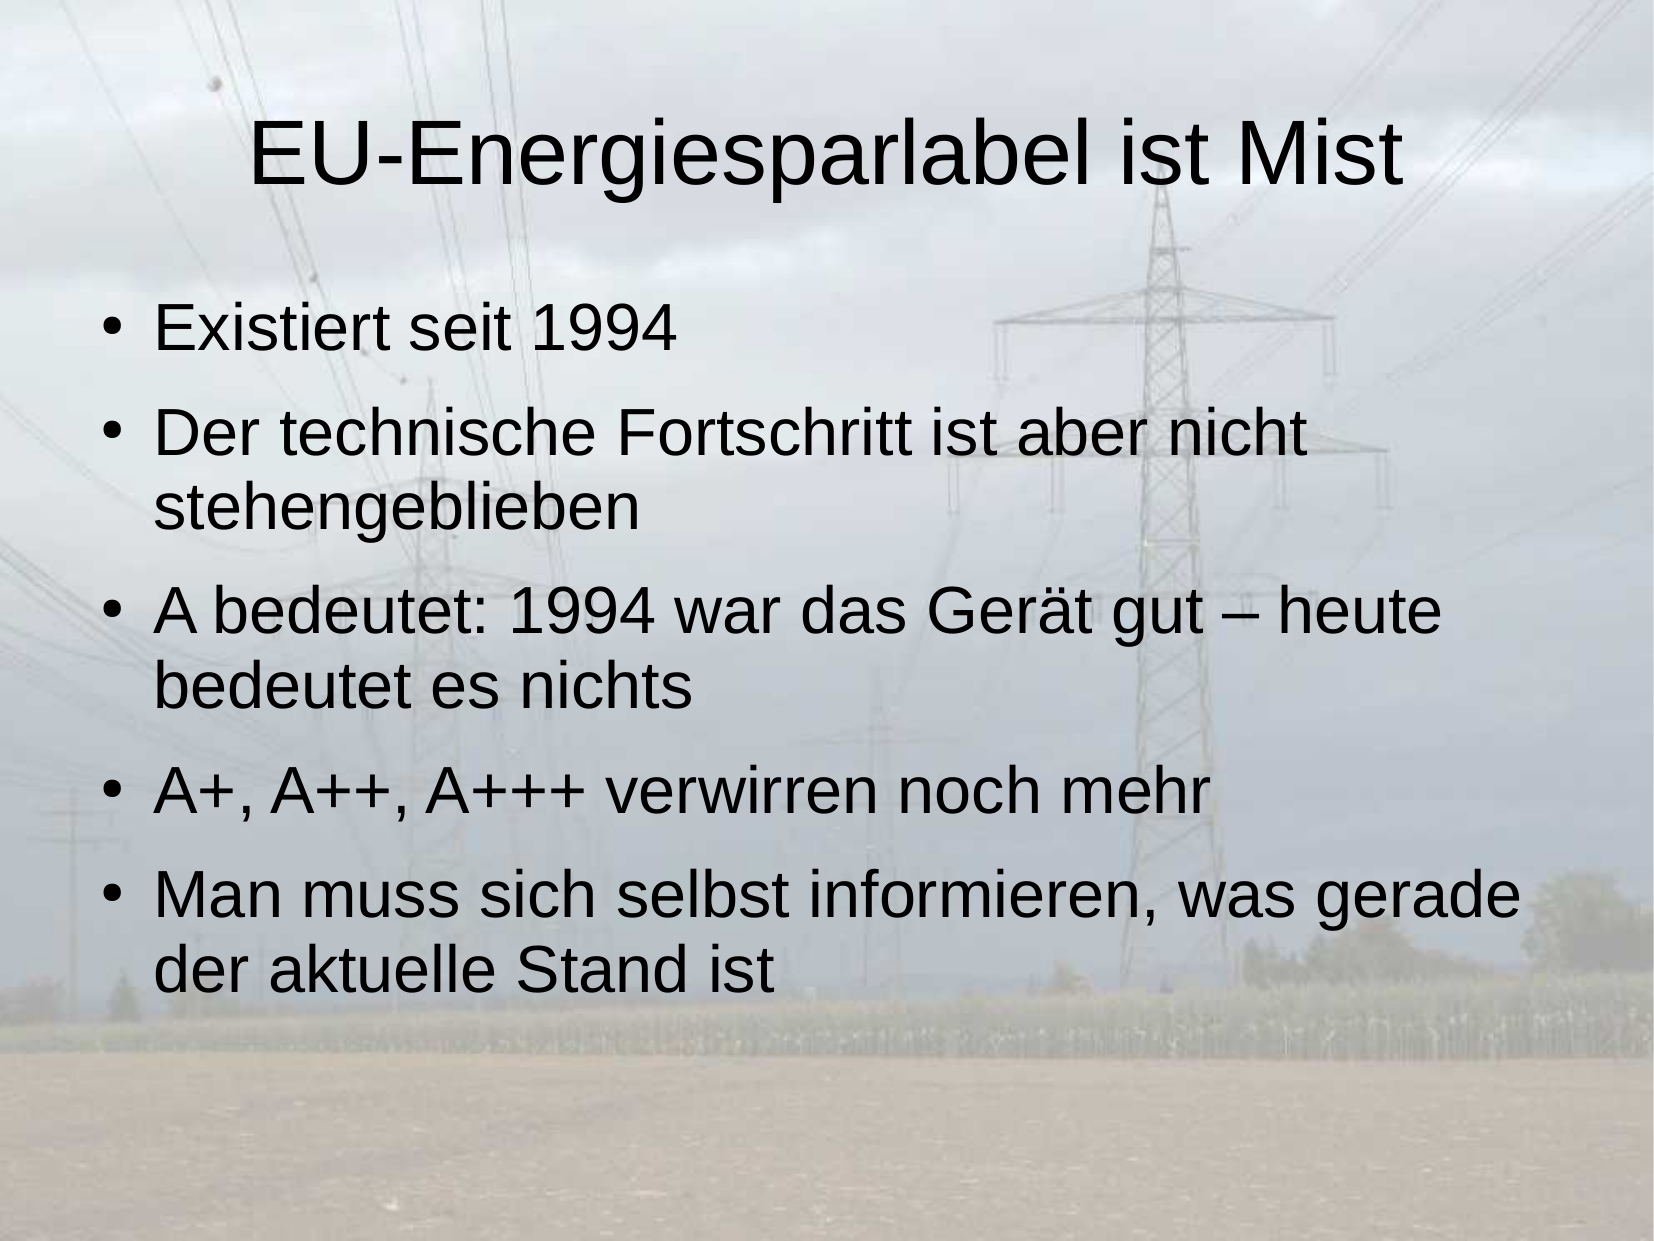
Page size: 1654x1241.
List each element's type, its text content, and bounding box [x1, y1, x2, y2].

picture [0, 0, 1654, 1241]
title EU-Energiesparlabel ist Mist [82, 49, 1571, 257]
list Existiert seit 1994 Der technische Fortschritt ist aber nicht stehengeblieben A bedeutet: 1994 war das Gerät gut – heute bedeutet es nichts A+, A++, A+++ verwirren noch mehr Man muss sich selbst informieren, was gerade der aktuelle Stand ist [82, 290, 1571, 1109]
